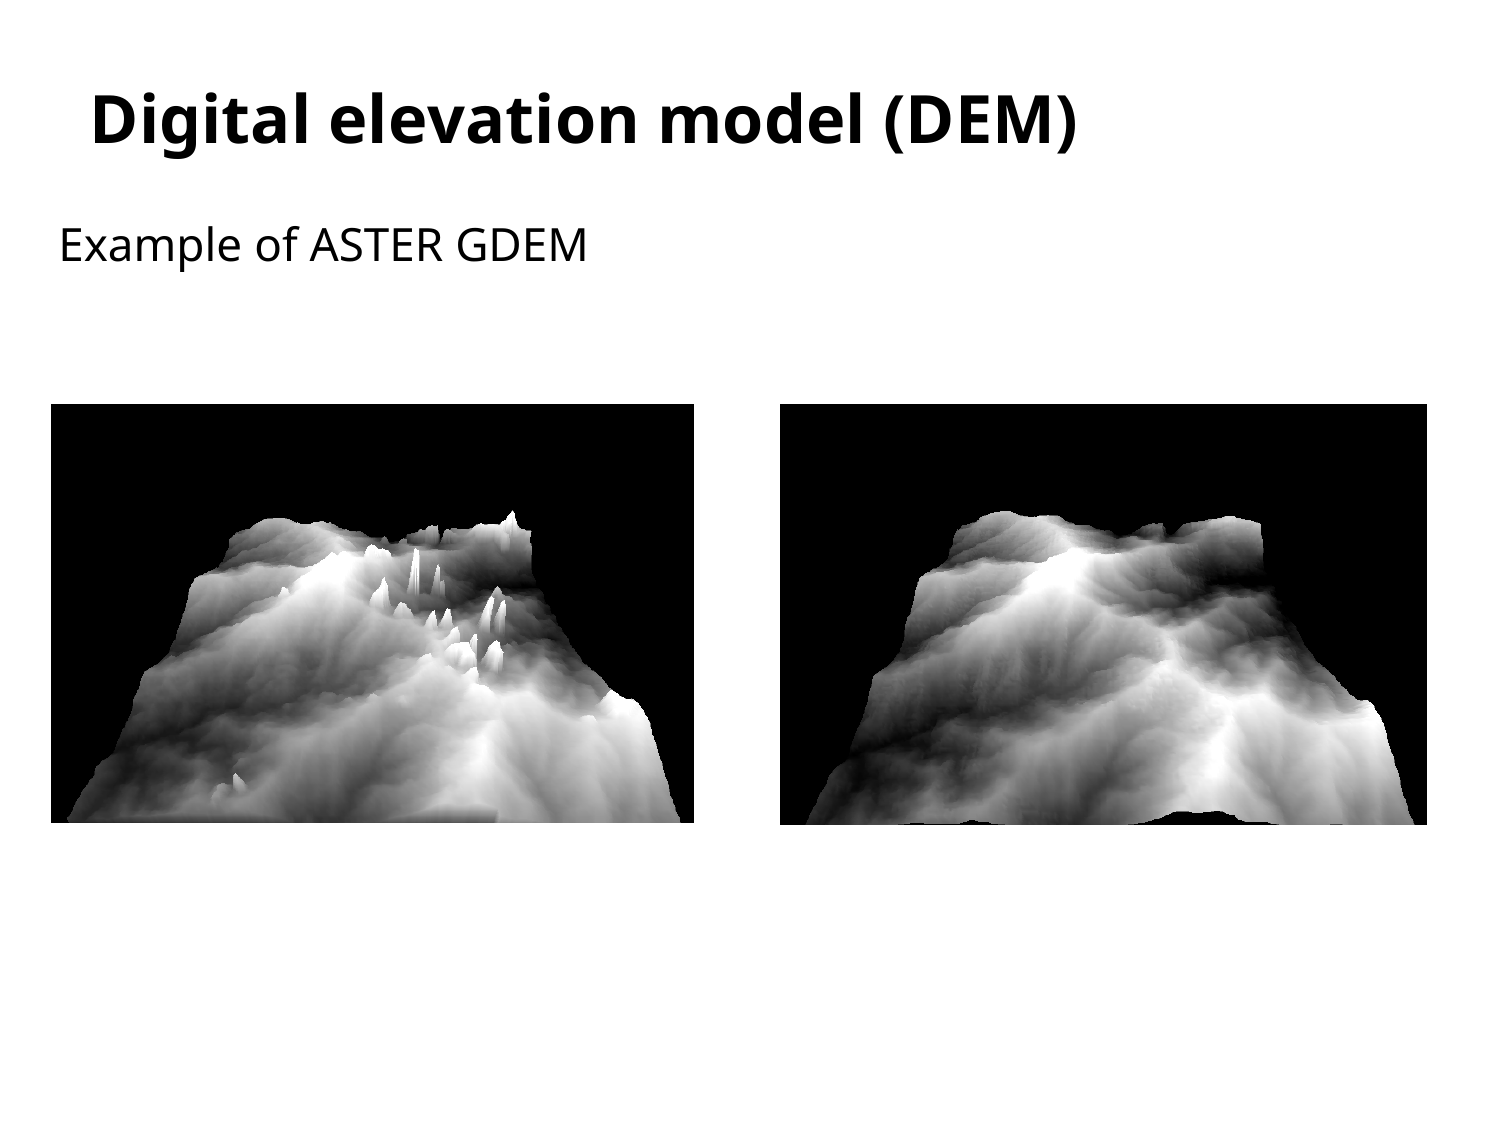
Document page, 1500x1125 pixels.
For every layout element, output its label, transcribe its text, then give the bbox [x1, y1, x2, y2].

picture [51, 404, 694, 823]
text_box Example of ASTER GDEM [58, 124, 1380, 358]
text_box Digital elevation model (DEM) [75, 68, 1426, 190]
picture [780, 404, 1427, 826]
